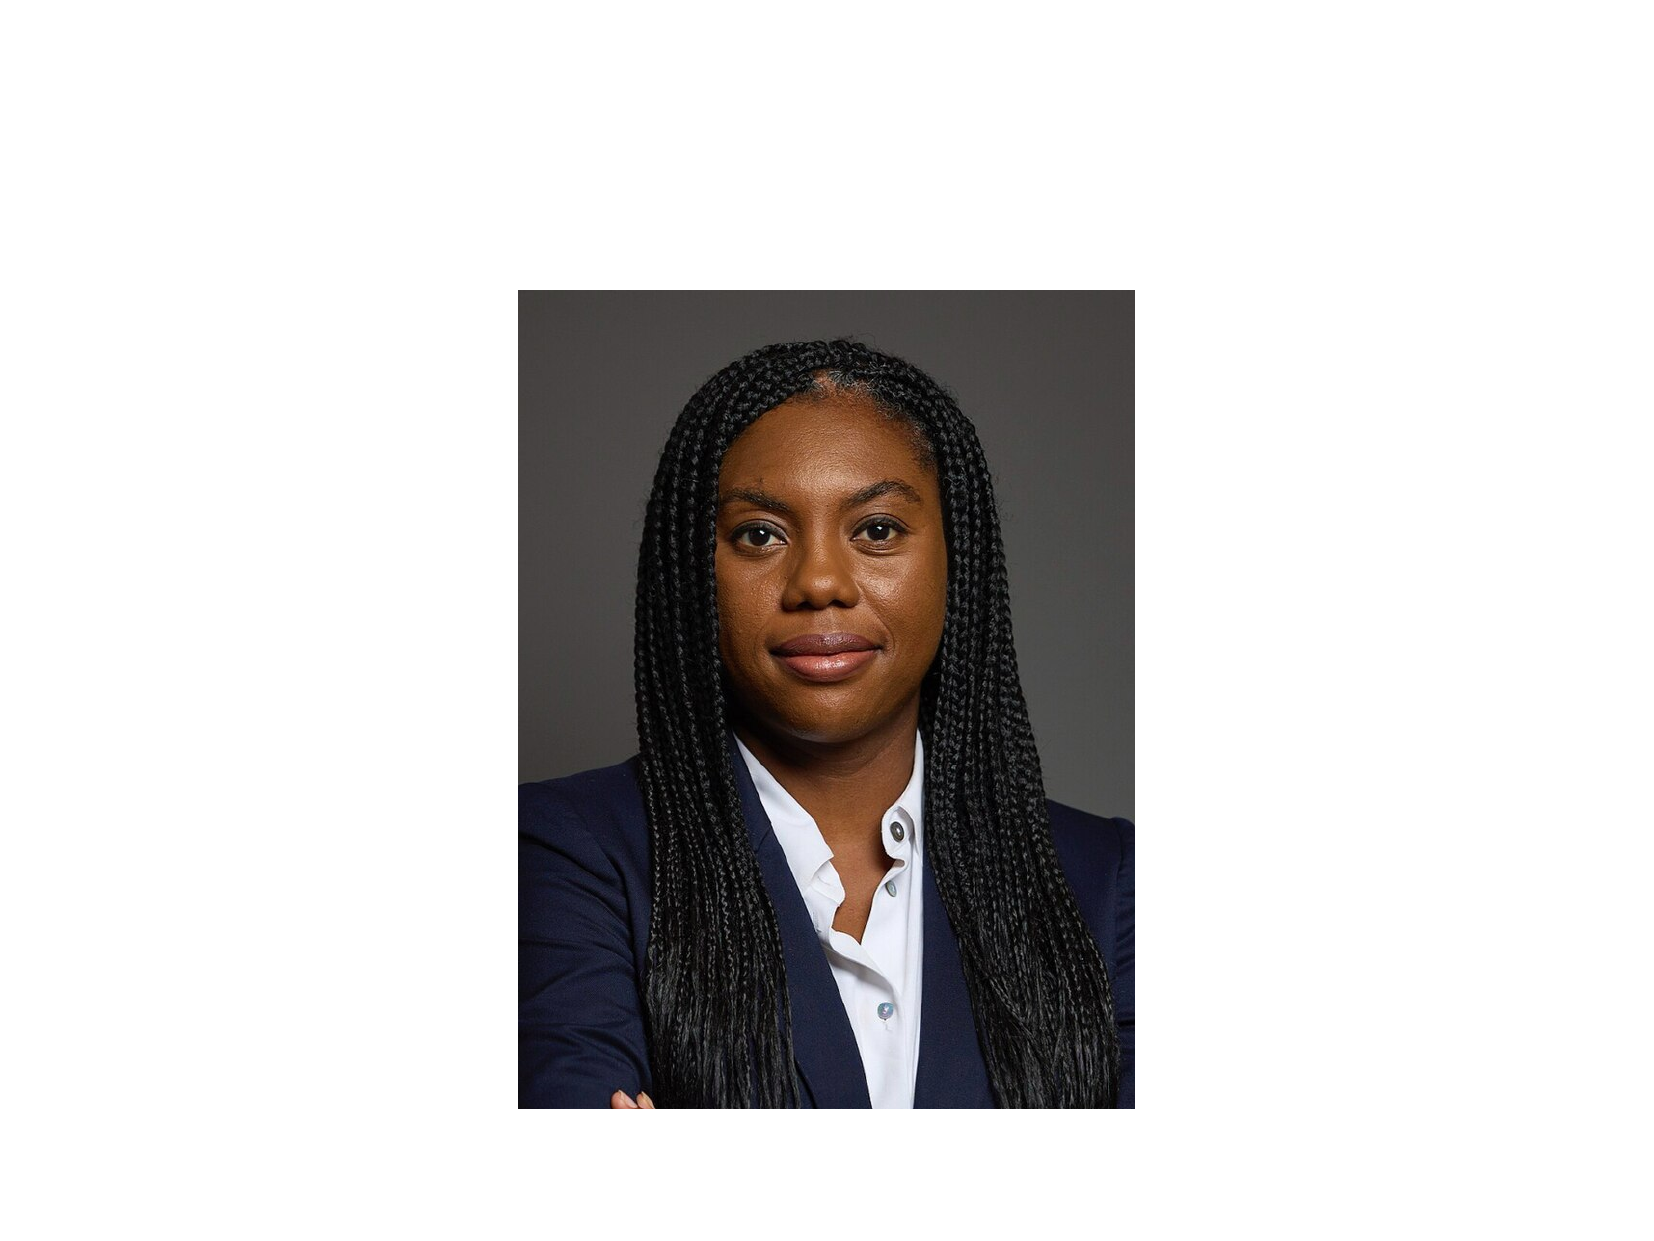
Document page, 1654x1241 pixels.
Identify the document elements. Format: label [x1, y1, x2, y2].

picture [518, 290, 1135, 1109]
